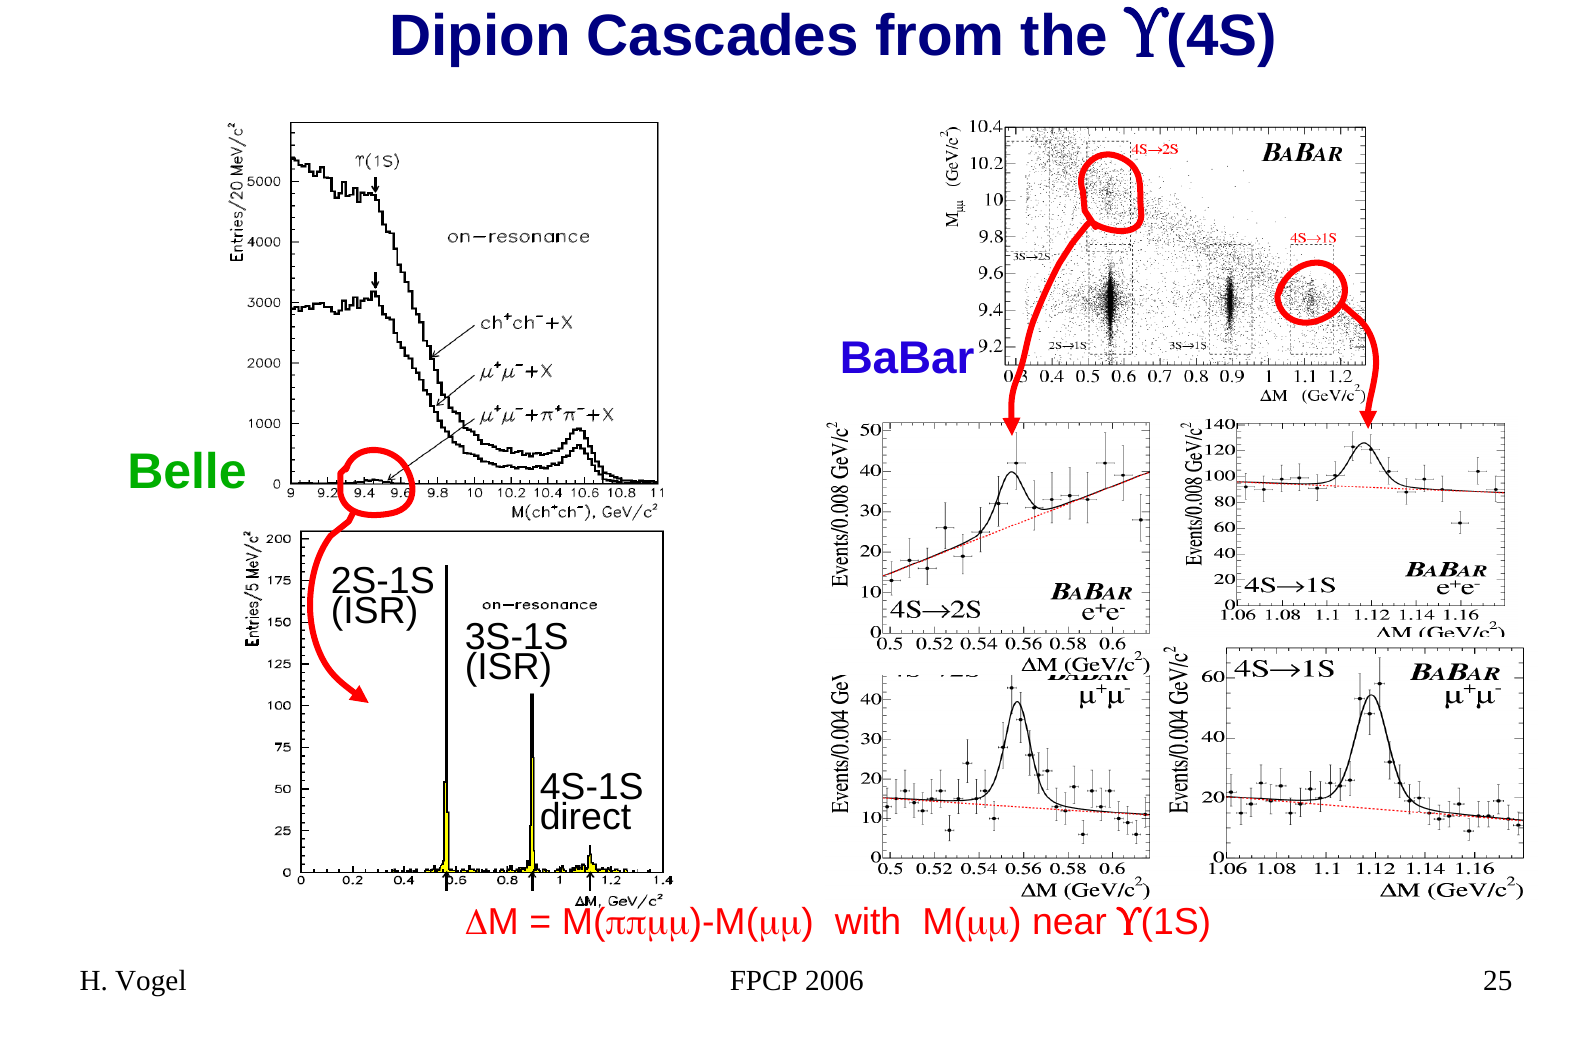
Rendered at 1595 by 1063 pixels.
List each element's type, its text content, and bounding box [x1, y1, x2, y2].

text_box 3S-1S (ISR) [449, 618, 584, 693]
text_box 2S-1S (ISR) [316, 562, 451, 637]
text_box Dipion Cascades from the (4S) [375, 10, 1292, 73]
picture [825, 112, 1538, 901]
text_box M = M()-M() with M() near (1S) [449, 894, 1249, 950]
picture [221, 111, 684, 913]
text_box 4S-1S direct [524, 768, 659, 843]
text_box Belle [112, 449, 262, 505]
picture [1281, 266, 1341, 319]
text_box BaBar [825, 337, 990, 389]
